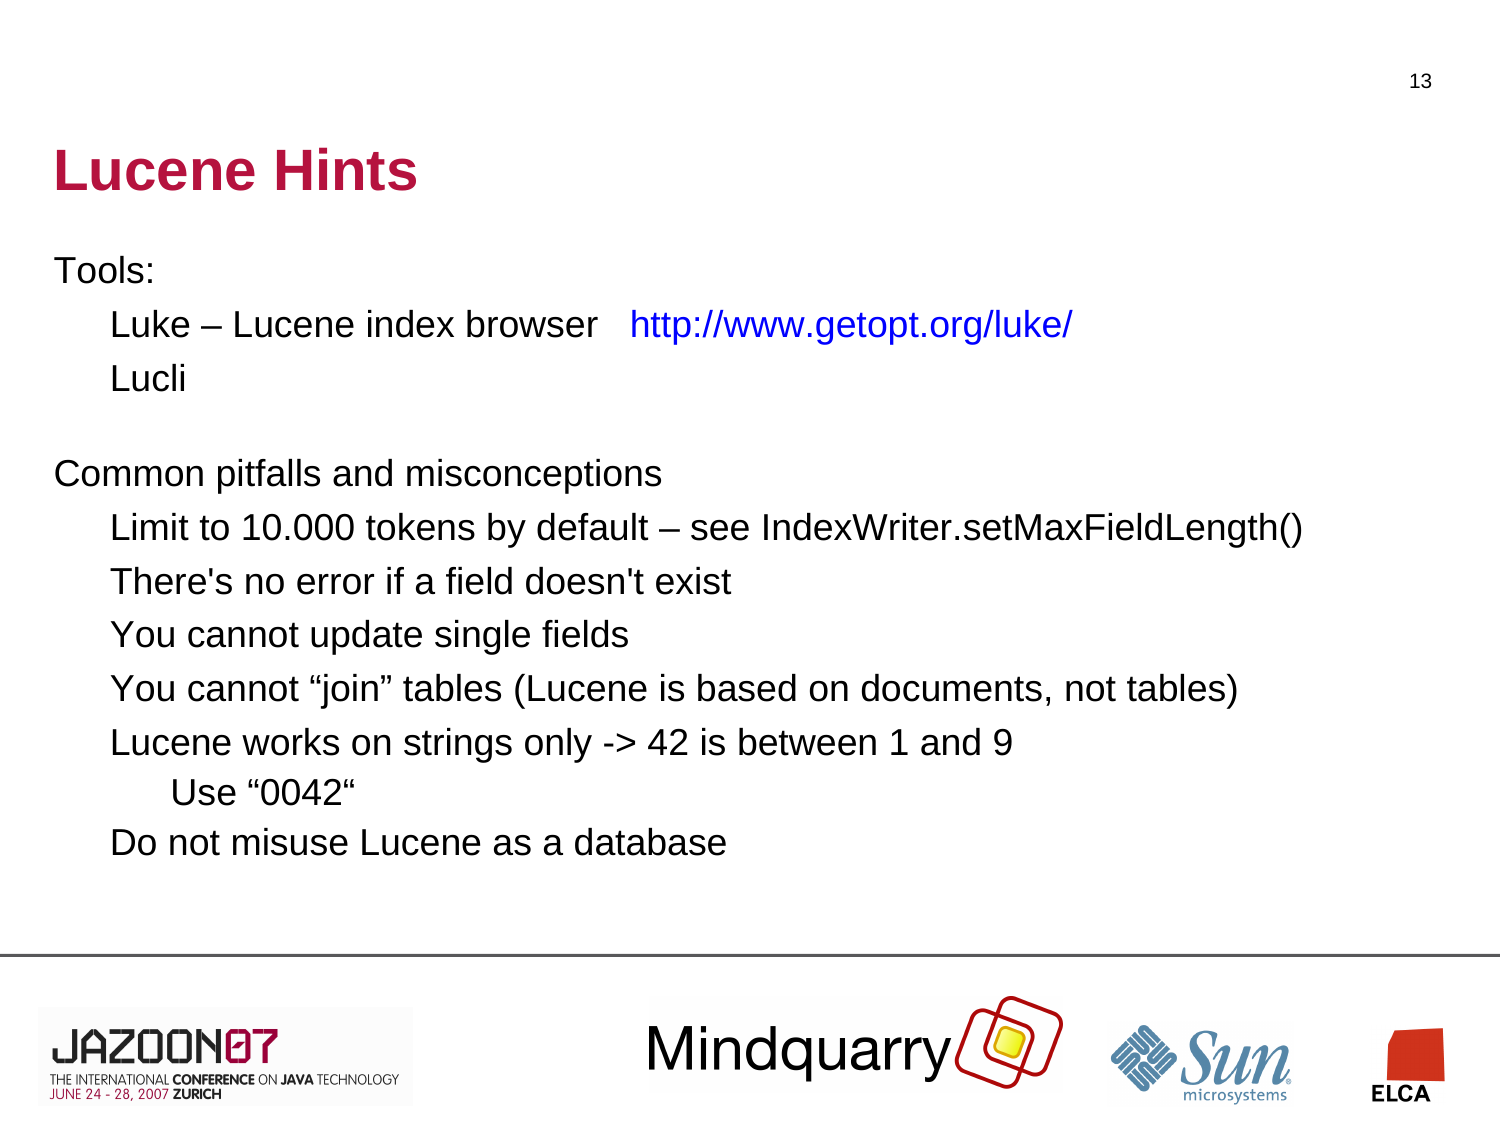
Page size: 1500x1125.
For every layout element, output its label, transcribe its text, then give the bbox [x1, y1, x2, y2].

list Tools: Luke – Lucene index browser http://www.getopt.org/luke/ Lucli Common pitfalls and misconceptions Limit to 10.000 tokens by default – see IndexWriter.setMaxFieldLength() There's no error if a field doesn't exist You cannot update single fields You cannot “join” tables (Lucene is based on documents, not tables) Lucene works on strings only -> 42 is between 1 and 9 Use “0042“ Do not misuse Lucene as a database [53, 249, 1451, 953]
picture [649, 996, 1063, 1093]
picture [1370, 1025, 1446, 1105]
picture [1107, 1021, 1294, 1107]
picture [38, 1007, 413, 1106]
title Lucene Hints [53, 119, 1447, 231]
